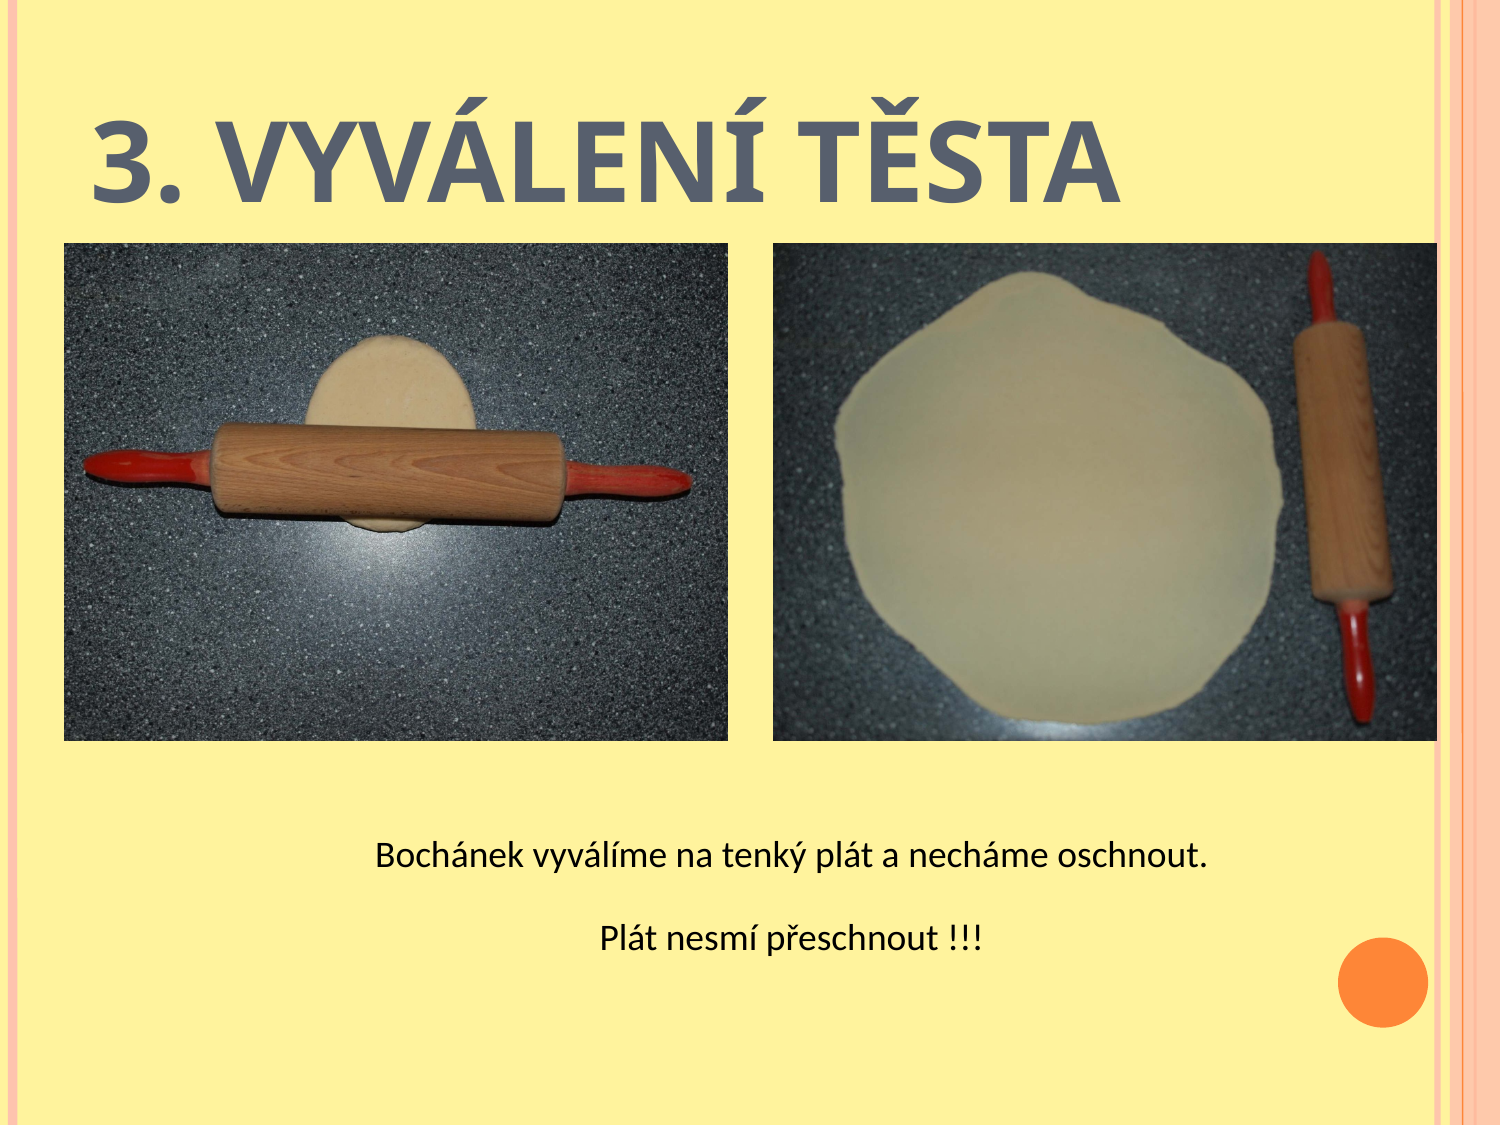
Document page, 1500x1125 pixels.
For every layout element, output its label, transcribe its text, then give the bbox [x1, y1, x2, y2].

text_box Bochánek vyválíme na tenký plát a necháme oschnout. [360, 822, 1234, 884]
text_box Plát nesmí přeschnout !!! [584, 904, 1005, 966]
picture [64, 243, 728, 741]
title 3. Vyválení těsta [75, 45, 1300, 233]
picture [773, 243, 1437, 741]
